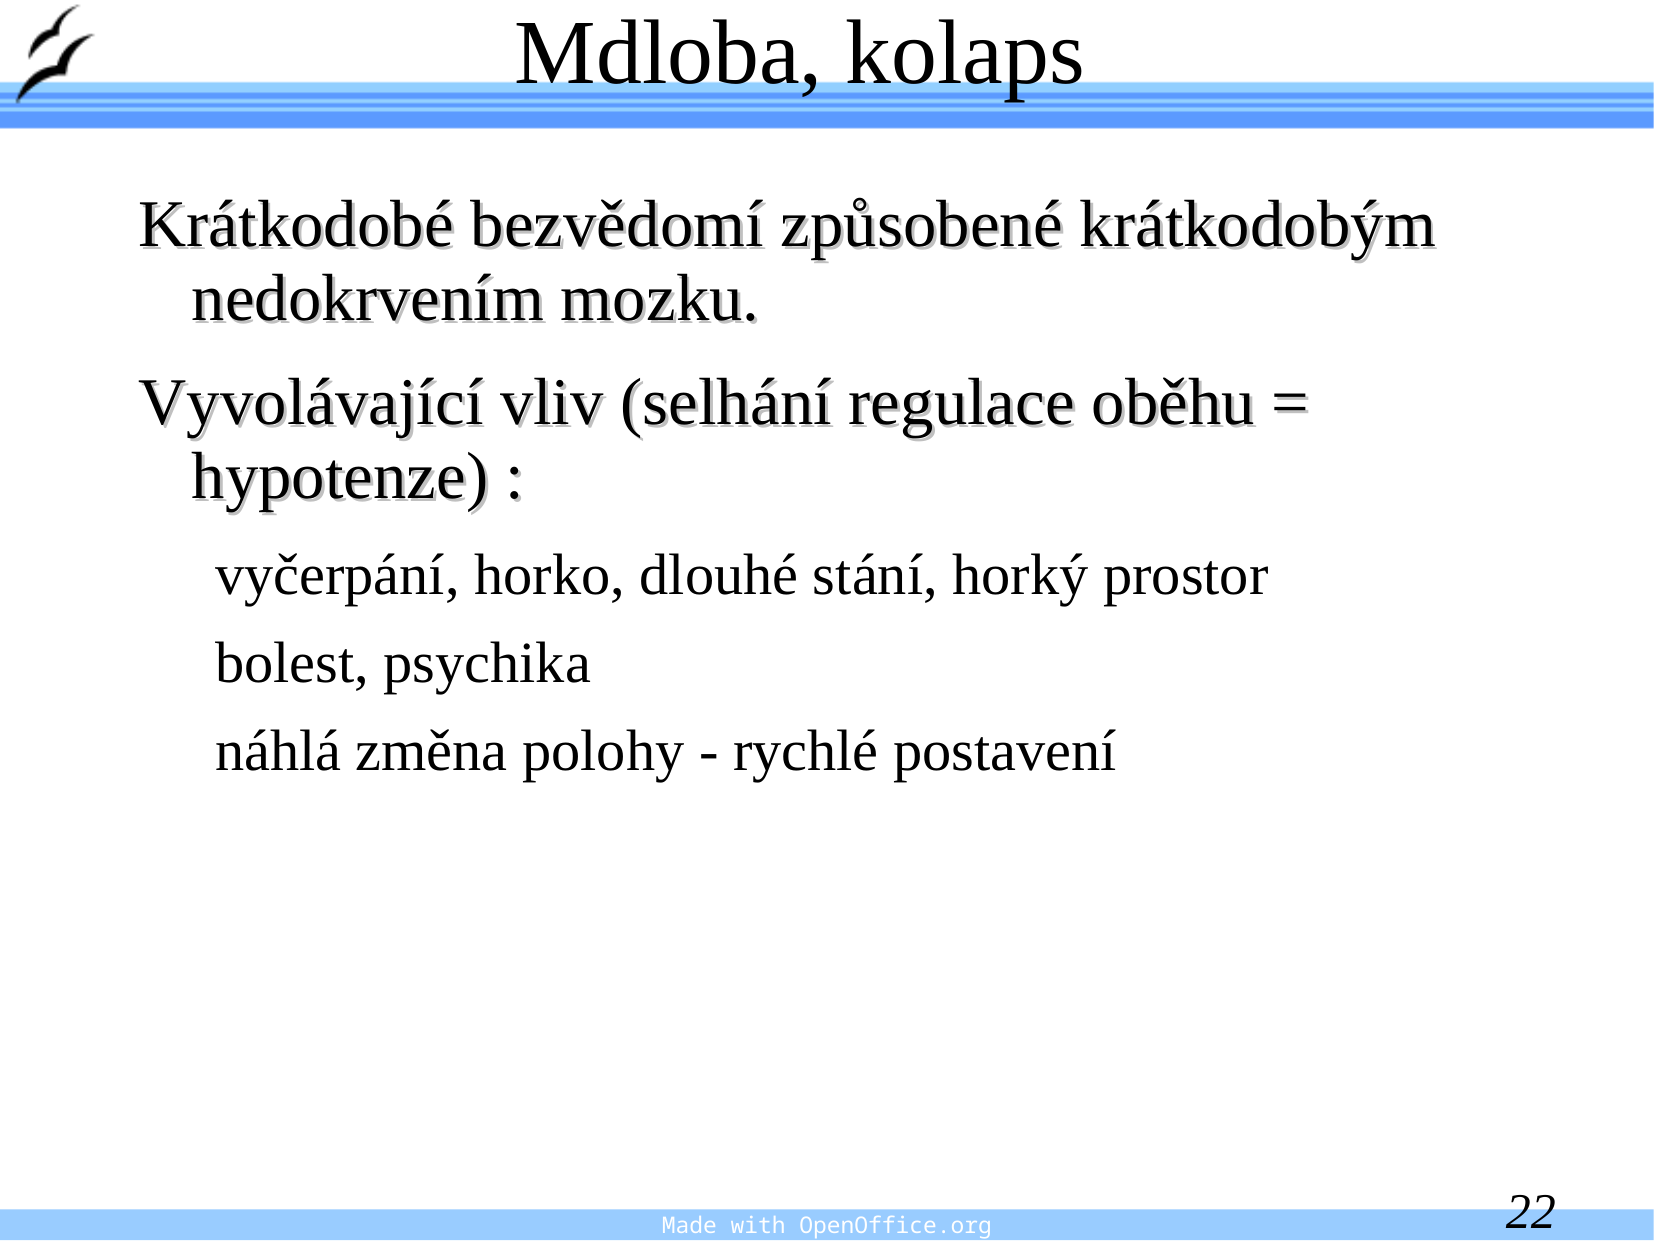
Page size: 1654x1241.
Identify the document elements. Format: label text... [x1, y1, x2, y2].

picture [0, 0, 1654, 133]
title Mdloba, kolaps [94, 0, 1507, 107]
list Krátkodobé bezvědomí způsobené krátkodobým nedokrvením mozku. Vyvolávající vliv (selhání regulace oběhu = hypotenze) : vyčerpání, horko, dlouhé stání, horký prostor bolest, psychika náhlá změna polohy - rychlé postavení [120, 187, 1533, 1195]
